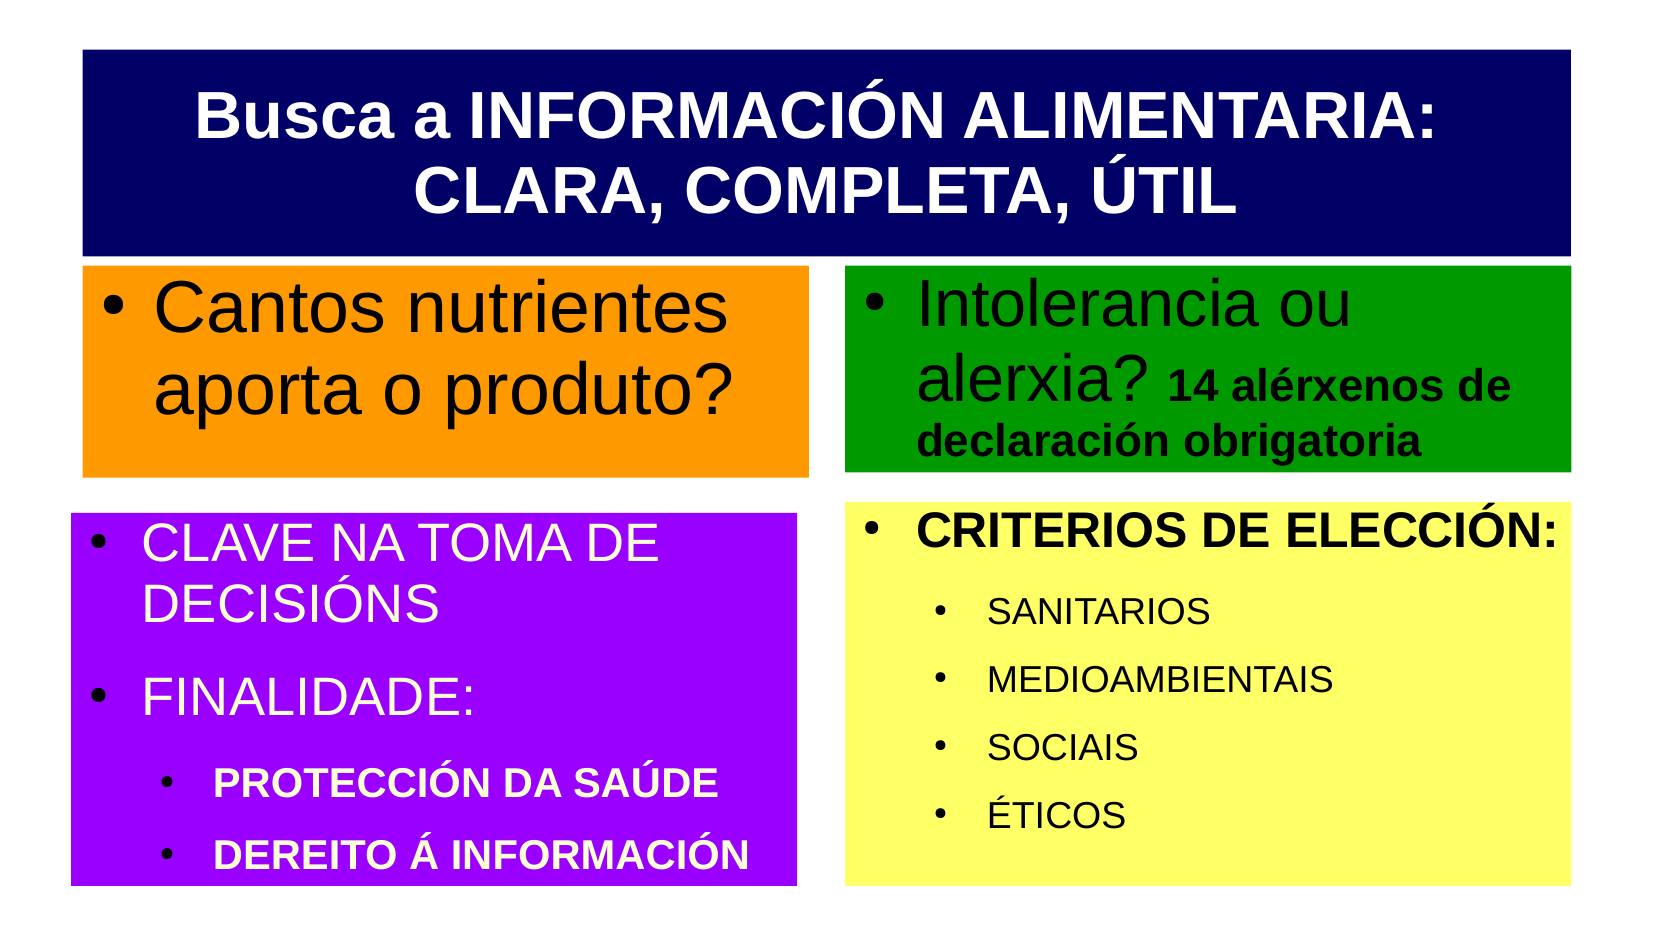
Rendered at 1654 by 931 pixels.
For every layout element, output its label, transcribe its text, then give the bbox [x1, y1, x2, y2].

list Intolerancia ou alerxia? 14 alérxenos de declaración obrigatoria [845, 265, 1572, 473]
title Busca a INFORMACIÓN ALIMENTARIA: CLARA, COMPLETA, ÚTIL [82, 49, 1571, 257]
list Cantos nutrientes aporta o produto? [82, 265, 809, 478]
list CLAVE NA TOMA DE DECISIÓNS FINALIDADE: PROTECCIÓN DA SAÚDE DEREITO Á INFORMACIÓN [71, 512, 798, 886]
list CRITERIOS DE ELECCIÓN: SANITARIOS MEDIOAMBIENTAIS SOCIAIS ÉTICOS [845, 501, 1572, 886]
